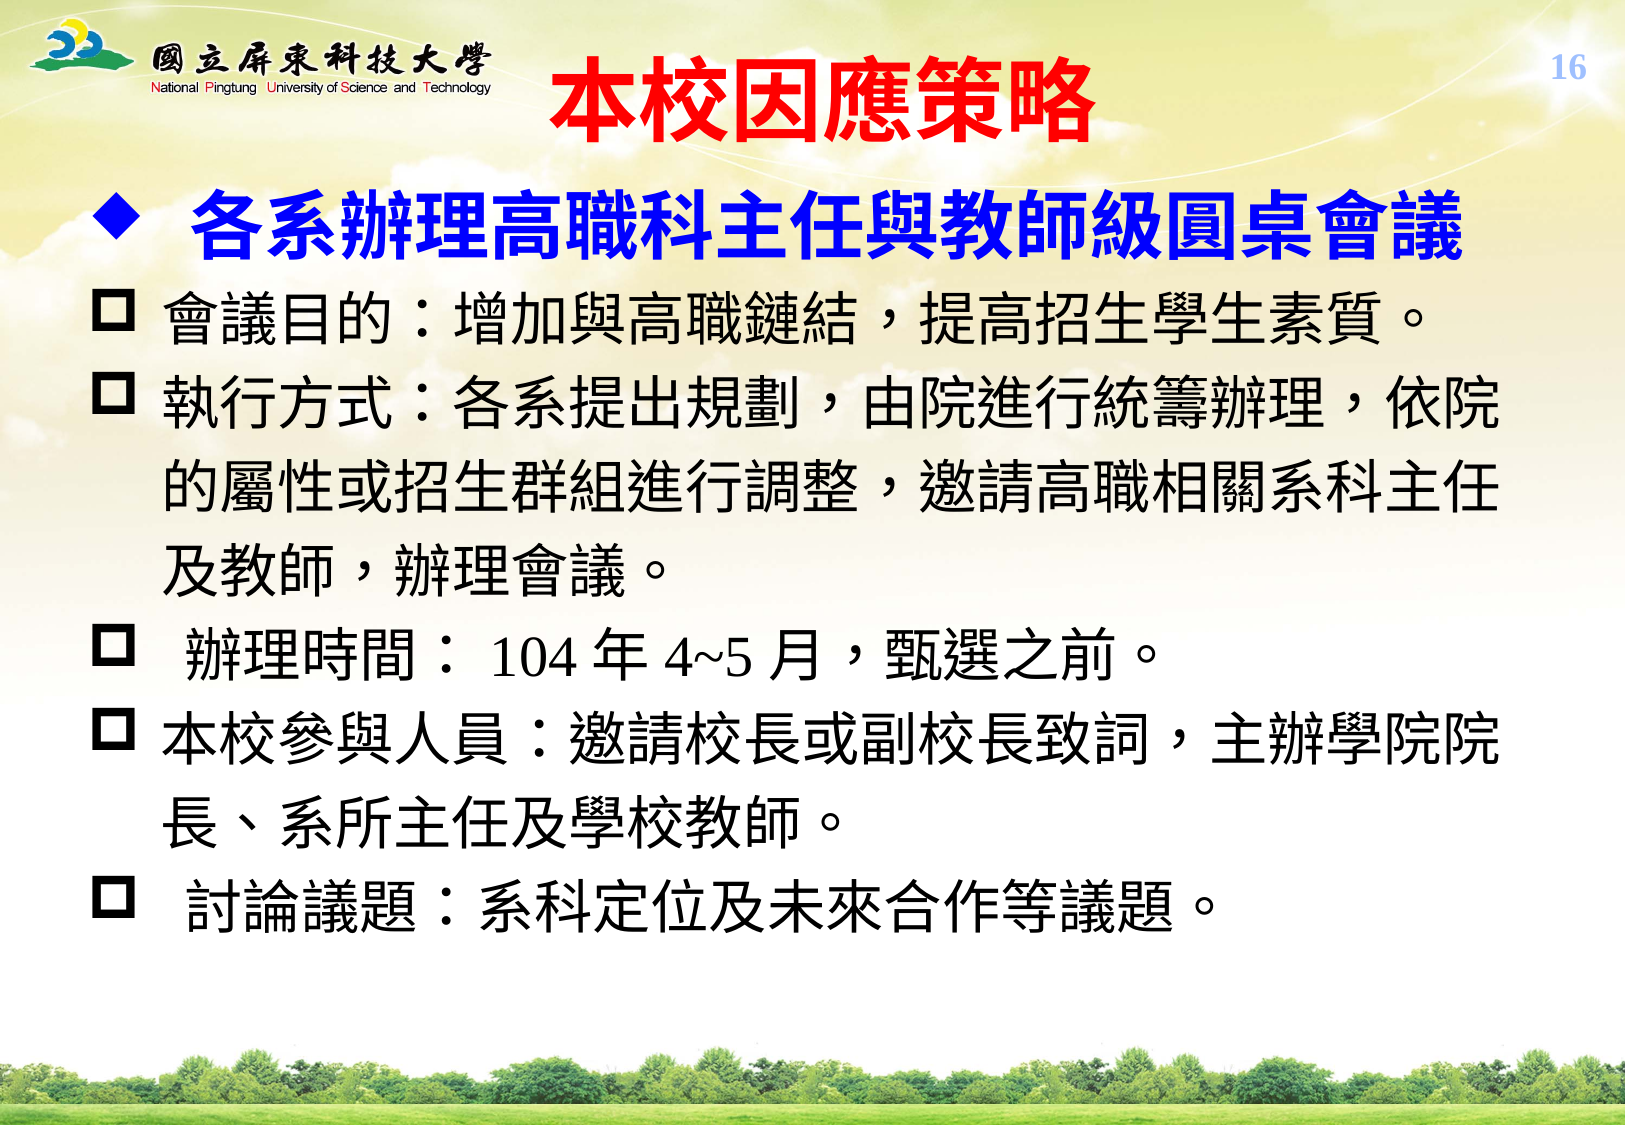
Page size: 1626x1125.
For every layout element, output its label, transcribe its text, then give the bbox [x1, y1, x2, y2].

text_box 本校因應策略 [137, 35, 1508, 152]
text_box 各系辦理高職科主任與教師級圓桌會議 會議目的：增加與高職鏈結，提高招生學生素質。 執行方式：各系提出規劃，由院進行統籌辦理，依院的屬性或招生群組進行調整，邀請高職相關系科主任及教師，辦理會議。 辦理時間：104年4~5月，甄選之前。 本校參與人員：邀請校長或副校長致詞，主辦學院院長、系所主任及學校教師。 討論議題：系科定位及未來合作等議題。 [72, 152, 1550, 948]
picture [0, 0, 1625, 1125]
